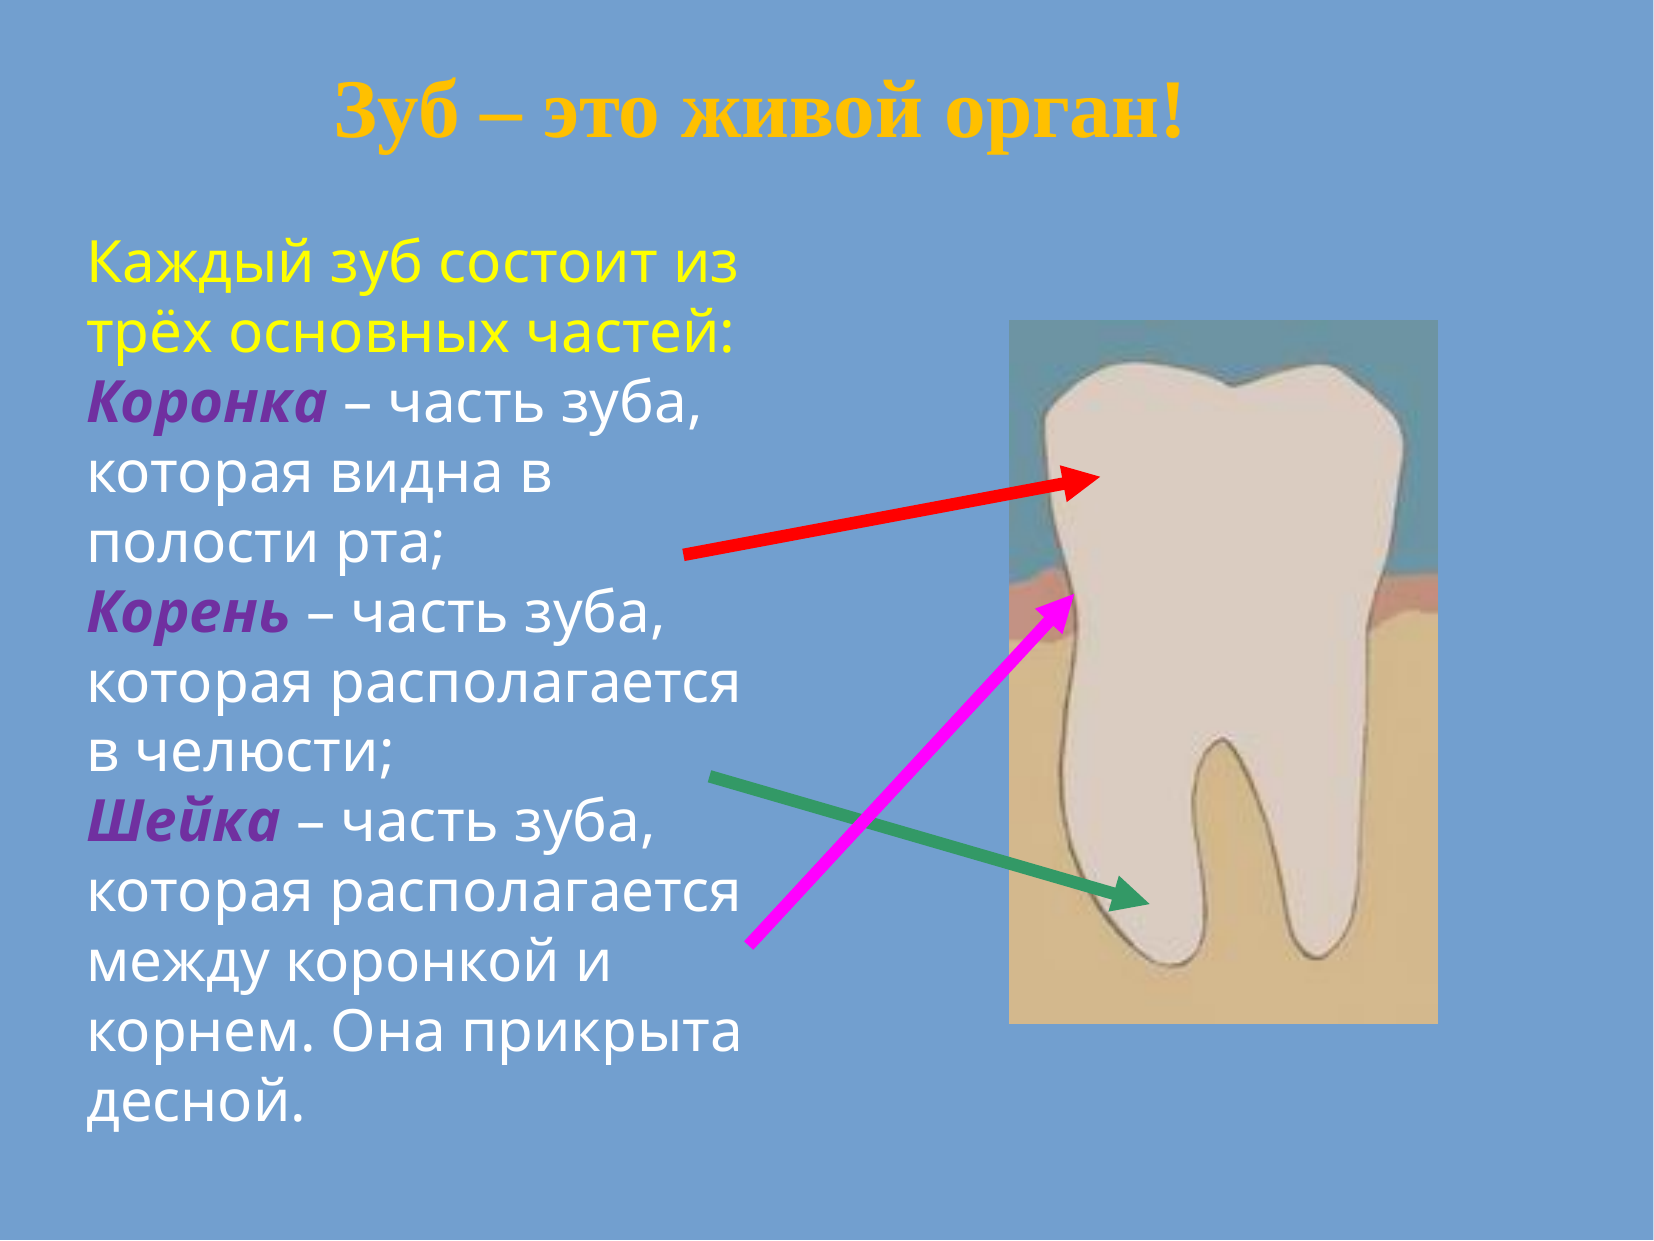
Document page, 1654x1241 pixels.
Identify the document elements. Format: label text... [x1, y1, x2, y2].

picture [1009, 320, 1438, 1024]
text_box Каждый зуб состоит из трёх основных частей: Коронка – часть зуба, которая видна в полости рта; Корень – часть зуба, которая располагается в челюсти; Шейка – часть зуба, которая располагается между коронкой и корнем. Она прикрыта десной. [71, 216, 788, 1230]
text_box Зуб – это живой орган! [318, 47, 1348, 162]
